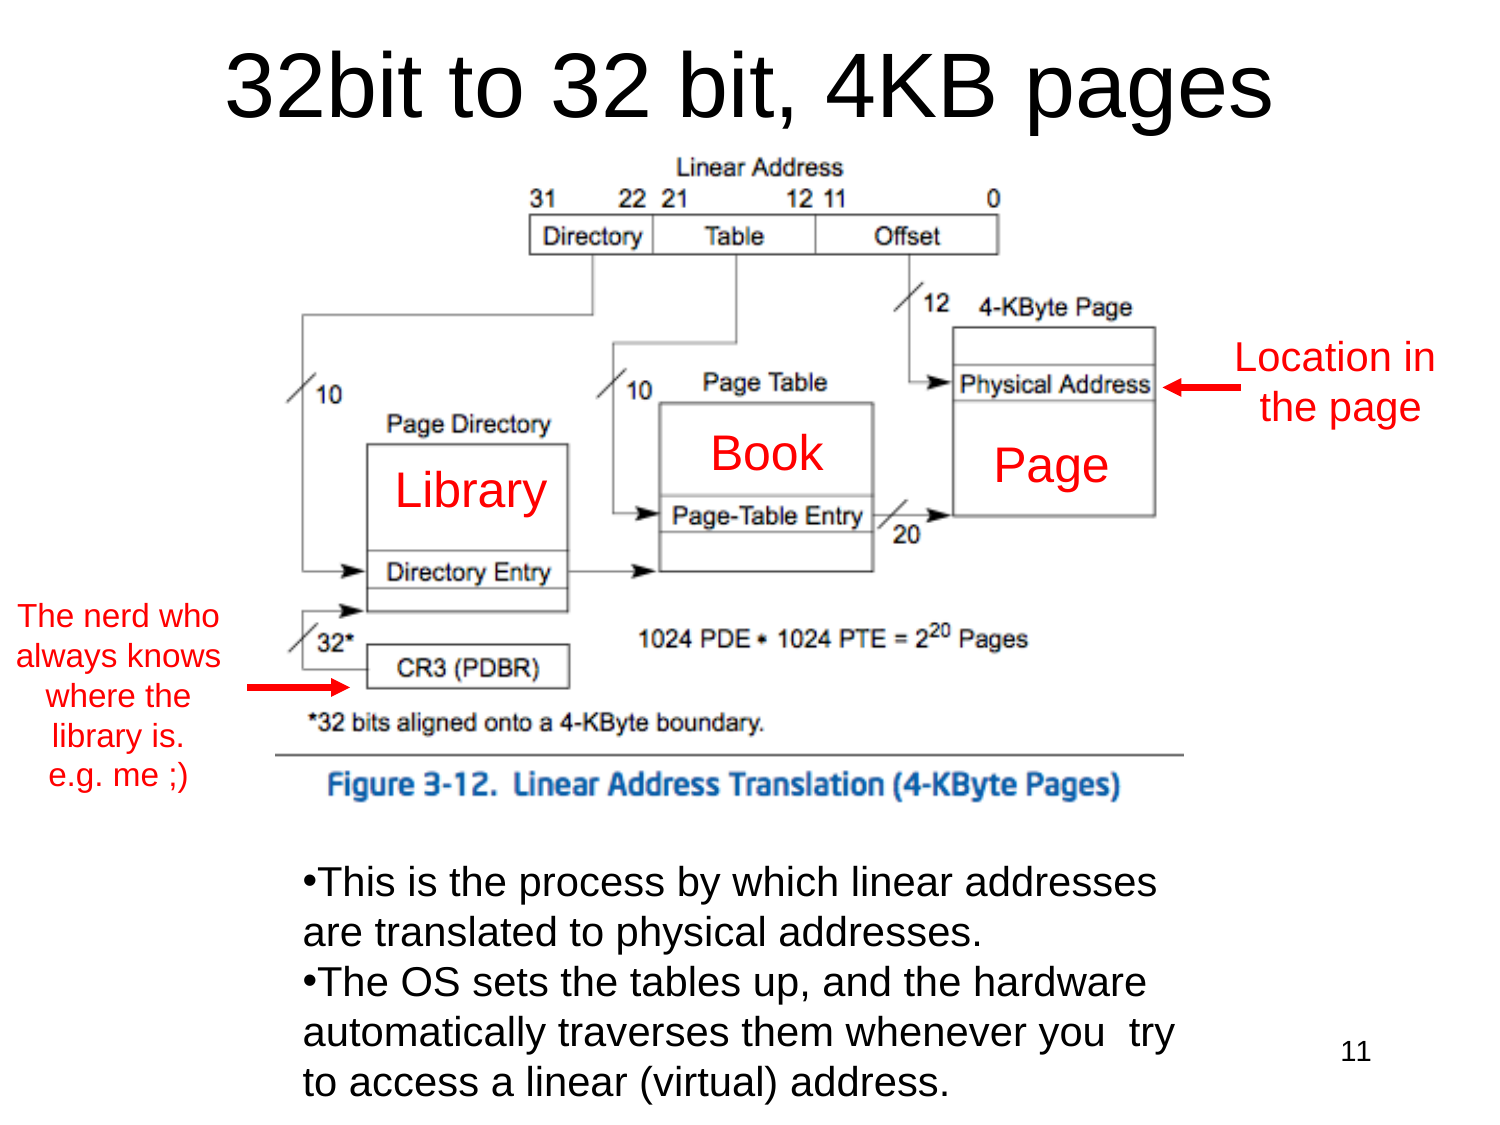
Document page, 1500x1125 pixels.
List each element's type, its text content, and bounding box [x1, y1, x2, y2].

text_box This is the process by which linear addresses are translated to physical addresses. The OS sets the tables up, and the hardware automatically traverses them whenever you try to access a linear (virtual) address. [287, 847, 1201, 1113]
title 32bit to 32 bit, 4KB pages [112, 0, 1388, 175]
picture [275, 137, 1184, 813]
text_box Location in the page [1219, 322, 1463, 438]
text_box <number> [1201, 1025, 1388, 1101]
text_box Page [978, 424, 1125, 501]
text_box Book [695, 412, 839, 488]
text_box Library [379, 449, 563, 526]
text_box The nerd who always knows where the library is. e.g. me ;) [0, 612, 250, 776]
